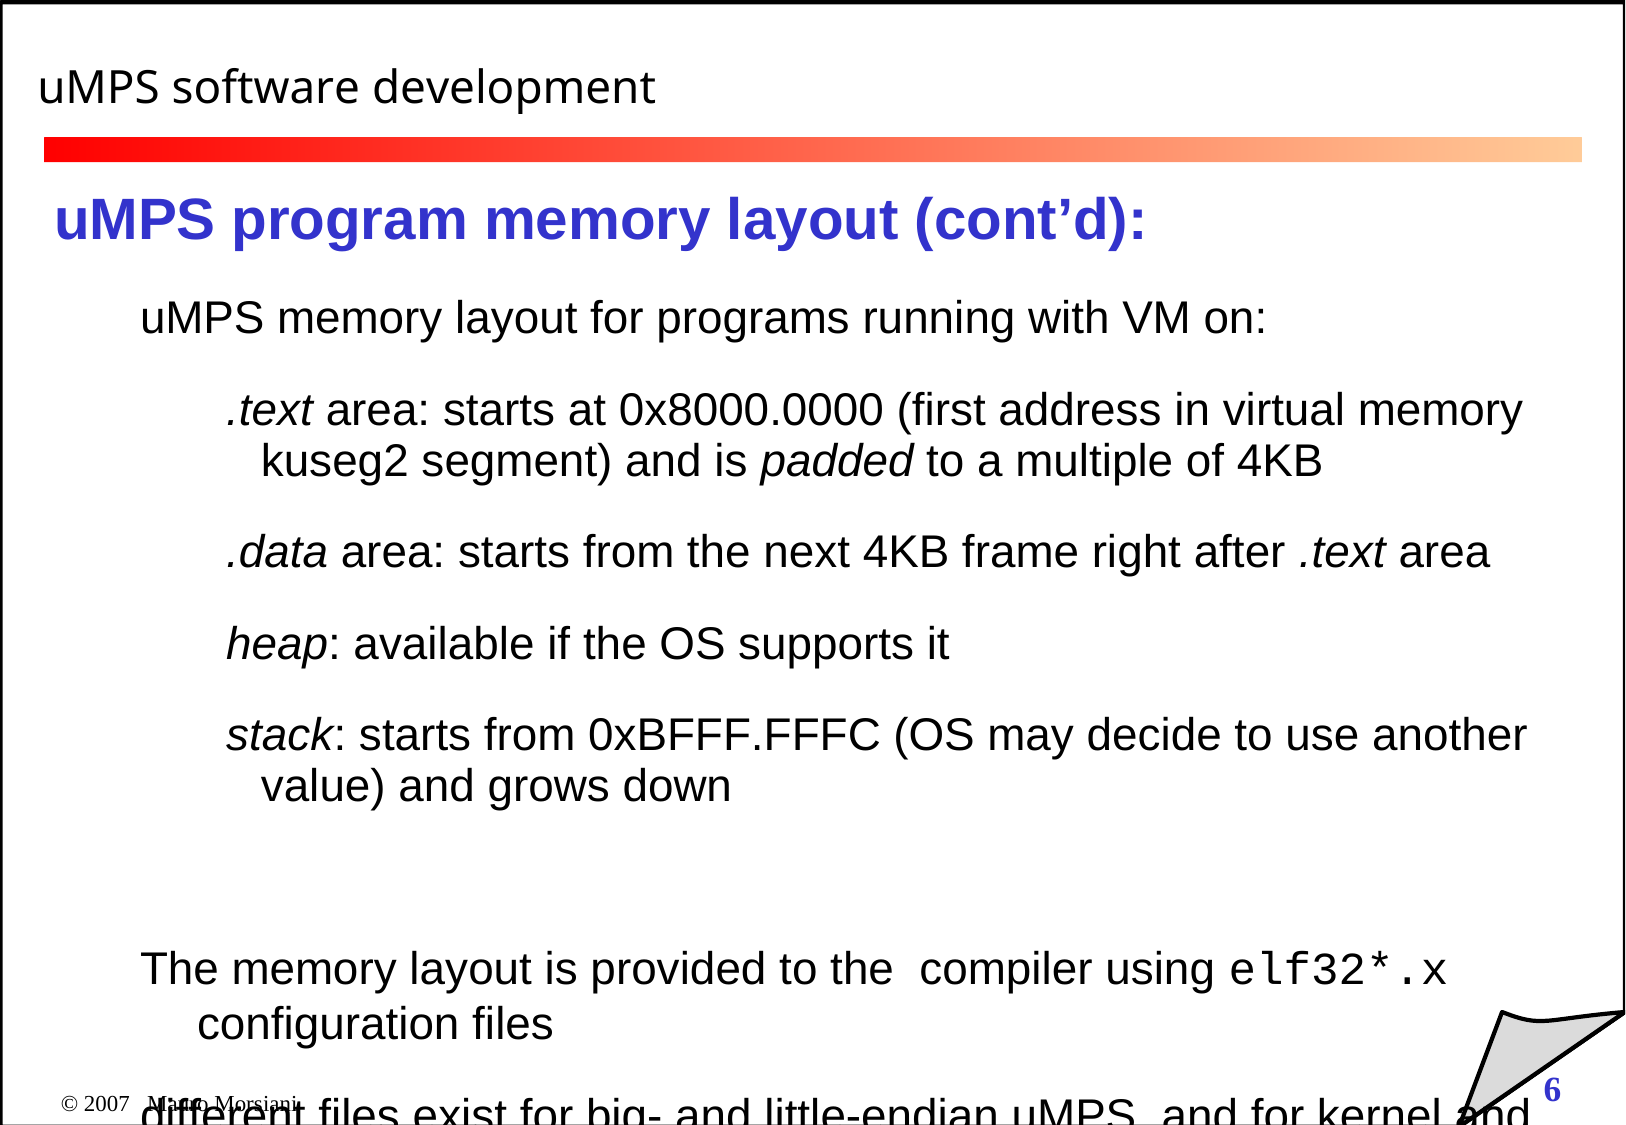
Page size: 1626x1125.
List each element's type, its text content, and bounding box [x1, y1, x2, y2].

title uMPS software development [37, 44, 1588, 131]
list uMPS program memory layout (cont’d): uMPS memory layout for programs running with VM on: .text area: starts at 0x8000.0000 (first address in virtual memory kuseg2 segment) and is padded to a multiple of 4KB .data area: starts from the next 4KB frame right after .text area heap: available if the OS supports it stack: starts from 0xBFFF.FFFC (OS may decide to use another value) and grows down The memory layout is provided to the compiler using elf32*.x configuration files different files exist for big- and little-endian uMPS, and for kernel and user programs [54, 187, 1571, 1125]
